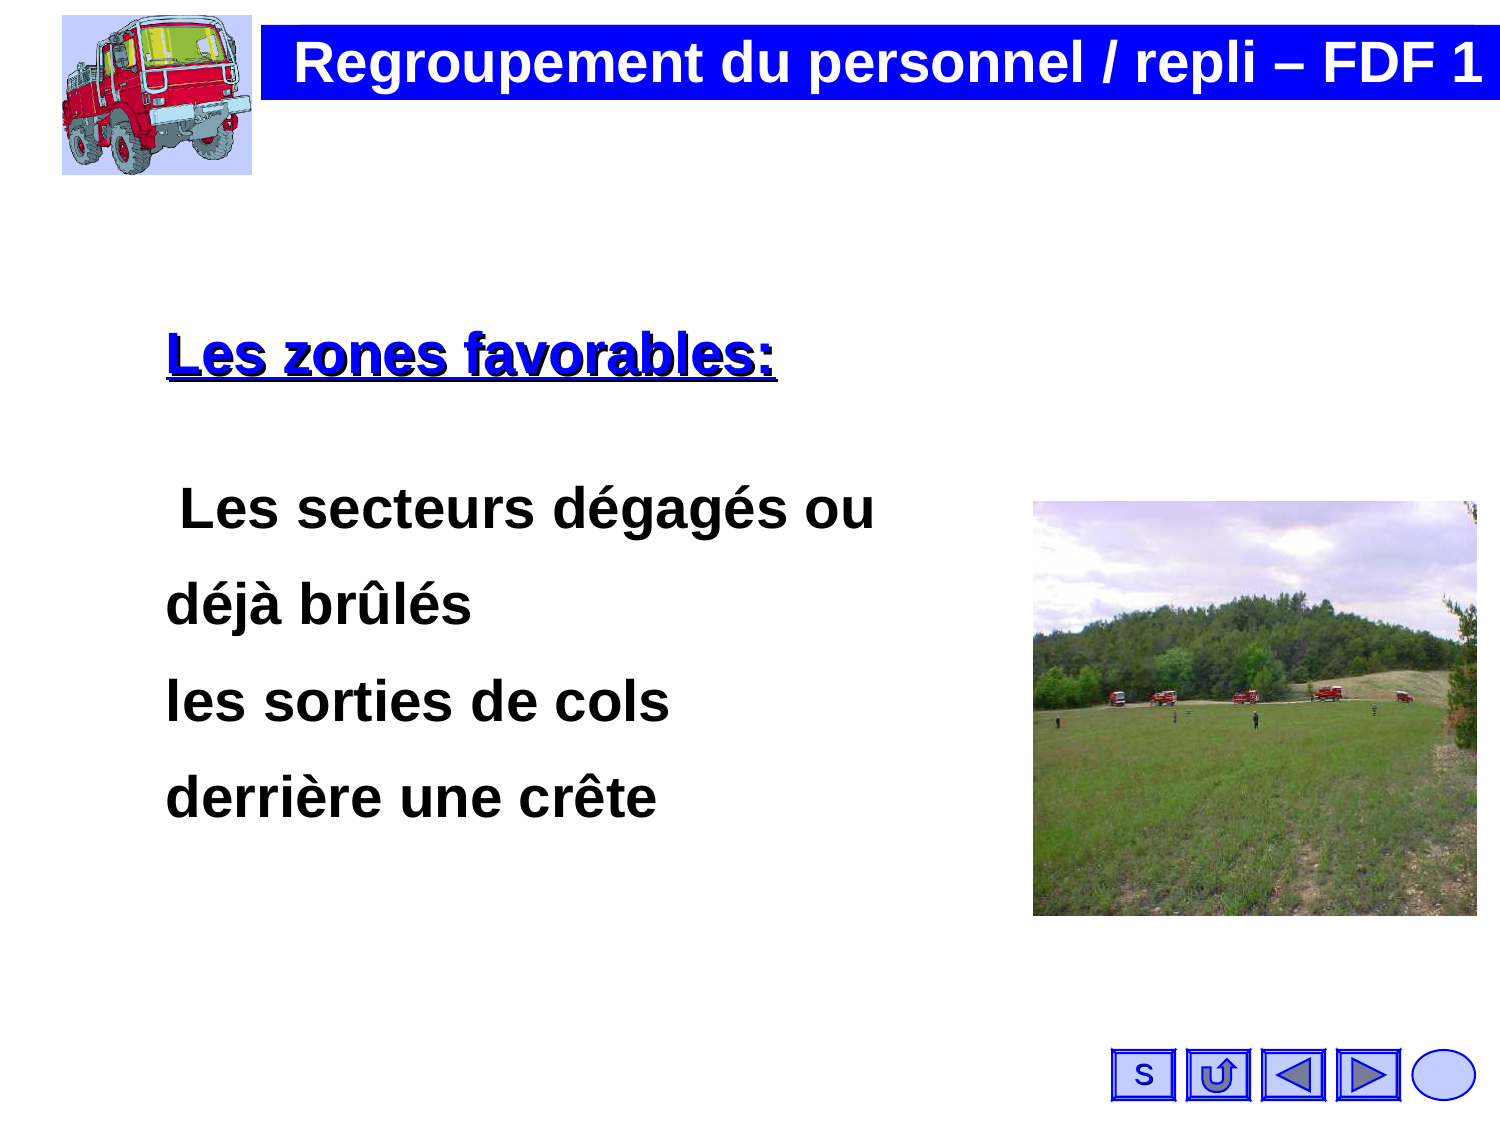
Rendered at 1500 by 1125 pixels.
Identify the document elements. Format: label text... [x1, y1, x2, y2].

text_box Regroupement du personnel / repli – FDF 1 [261, 24, 1500, 100]
text_box [1412, 1049, 1476, 1101]
text_box Les zones favorables: Les secteurs dégagés ou déjà brûlés les sorties de cols derrière une crête [151, 312, 908, 934]
picture [1033, 501, 1477, 916]
